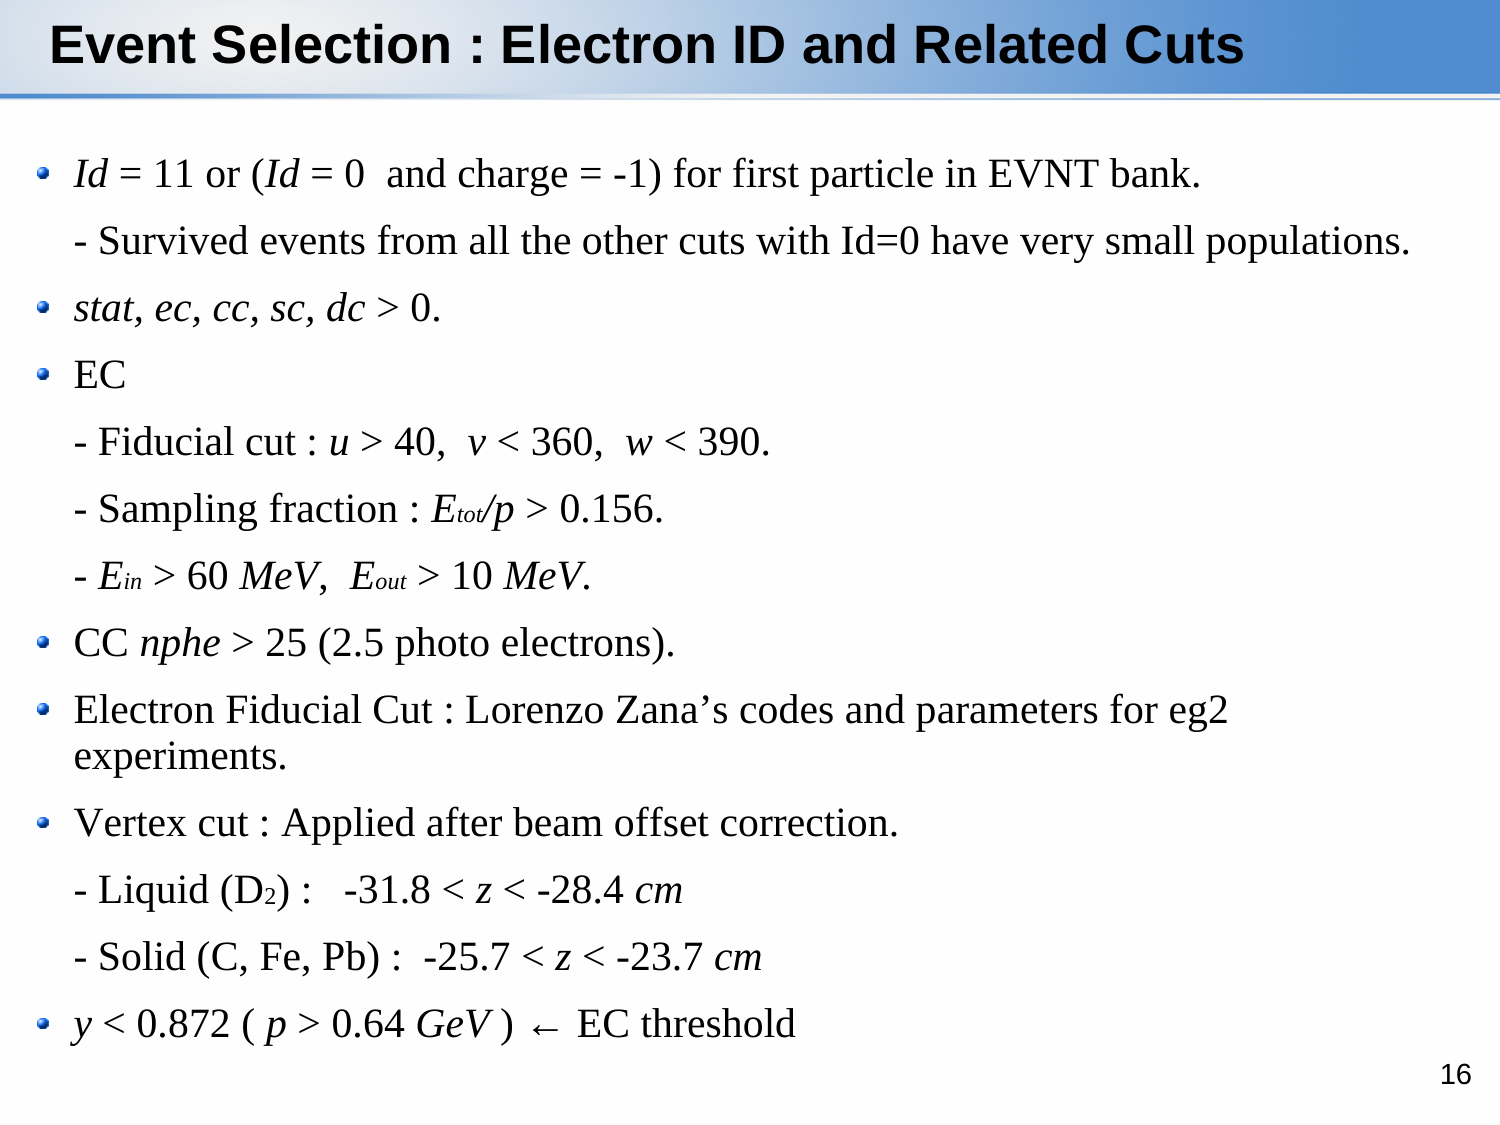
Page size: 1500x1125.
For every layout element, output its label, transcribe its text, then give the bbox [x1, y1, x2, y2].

picture [0, 0, 1500, 1125]
title Event Selection : Electron ID and Related Cuts [49, 12, 1447, 94]
list Id = 11 or (Id = 0 and charge = -1) for first particle in EVNT bank. - Survived events from all the other cuts with Id=0 have very small populations. stat, ec, cc, sc, dc > 0. EC - Fiducial cut : u > 40, v < 360, w < 390. - Sampling fraction : Etot/p > 0.156. - Ein > 60 MeV, Eout > 10 MeV. CC nphe > 25 (2.5 photo electrons). Electron Fiducial Cut : Lorenzo Zana’s codes and parameters for eg2 experiments. Vertex cut : Applied after beam offset correction. - Liquid (D2) : -31.8 < z < -28.4 cm - Solid (C, Fe, Pb) : -25.7 < z < -23.7 cm y < 0.872 ( p > 0.64 GeV ) ← EC threshold [37, 149, 1436, 1088]
